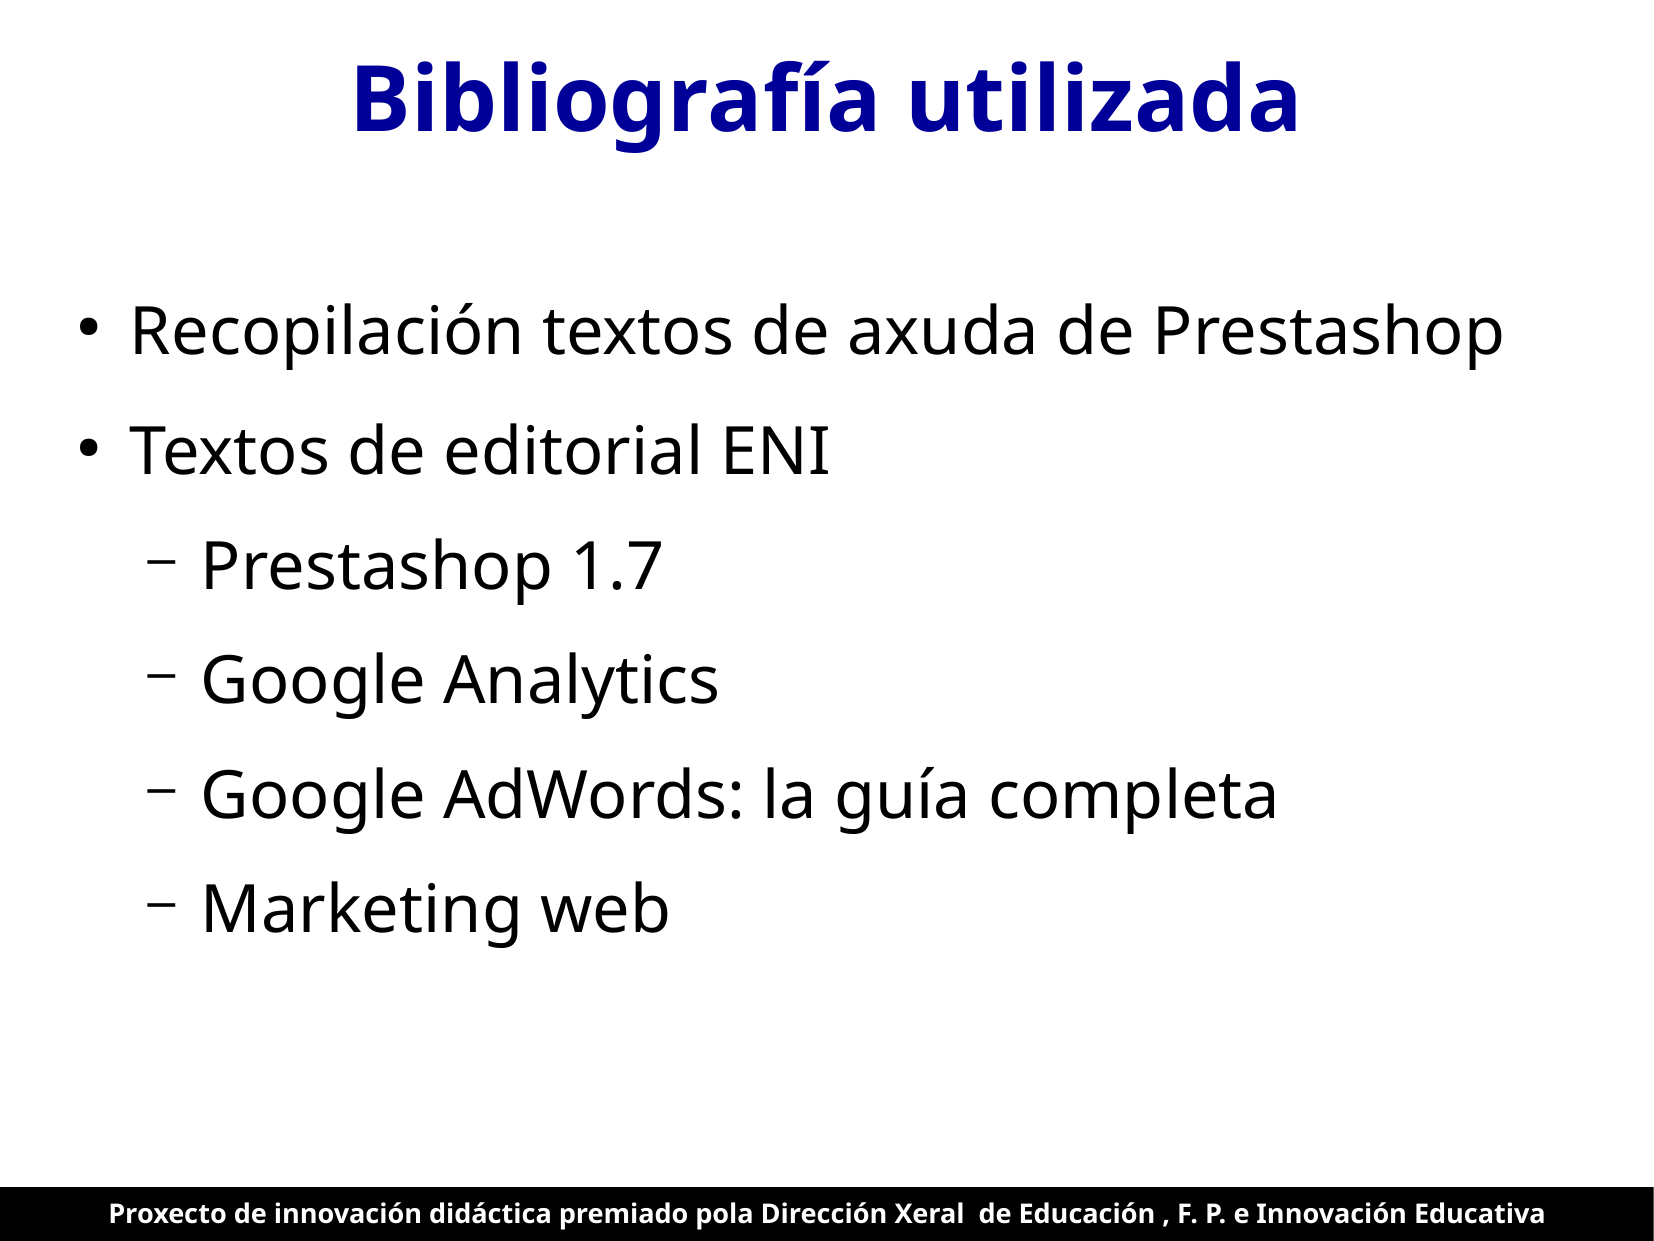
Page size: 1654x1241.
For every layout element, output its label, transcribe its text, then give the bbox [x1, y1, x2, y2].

title Bibliografía utilizada [59, 30, 1595, 161]
list Recopilación textos de axuda de Prestashop Textos de editorial ENI Prestashop 1.7 Google Analytics Google AdWords: la guía completa Marketing web [59, 283, 1595, 945]
